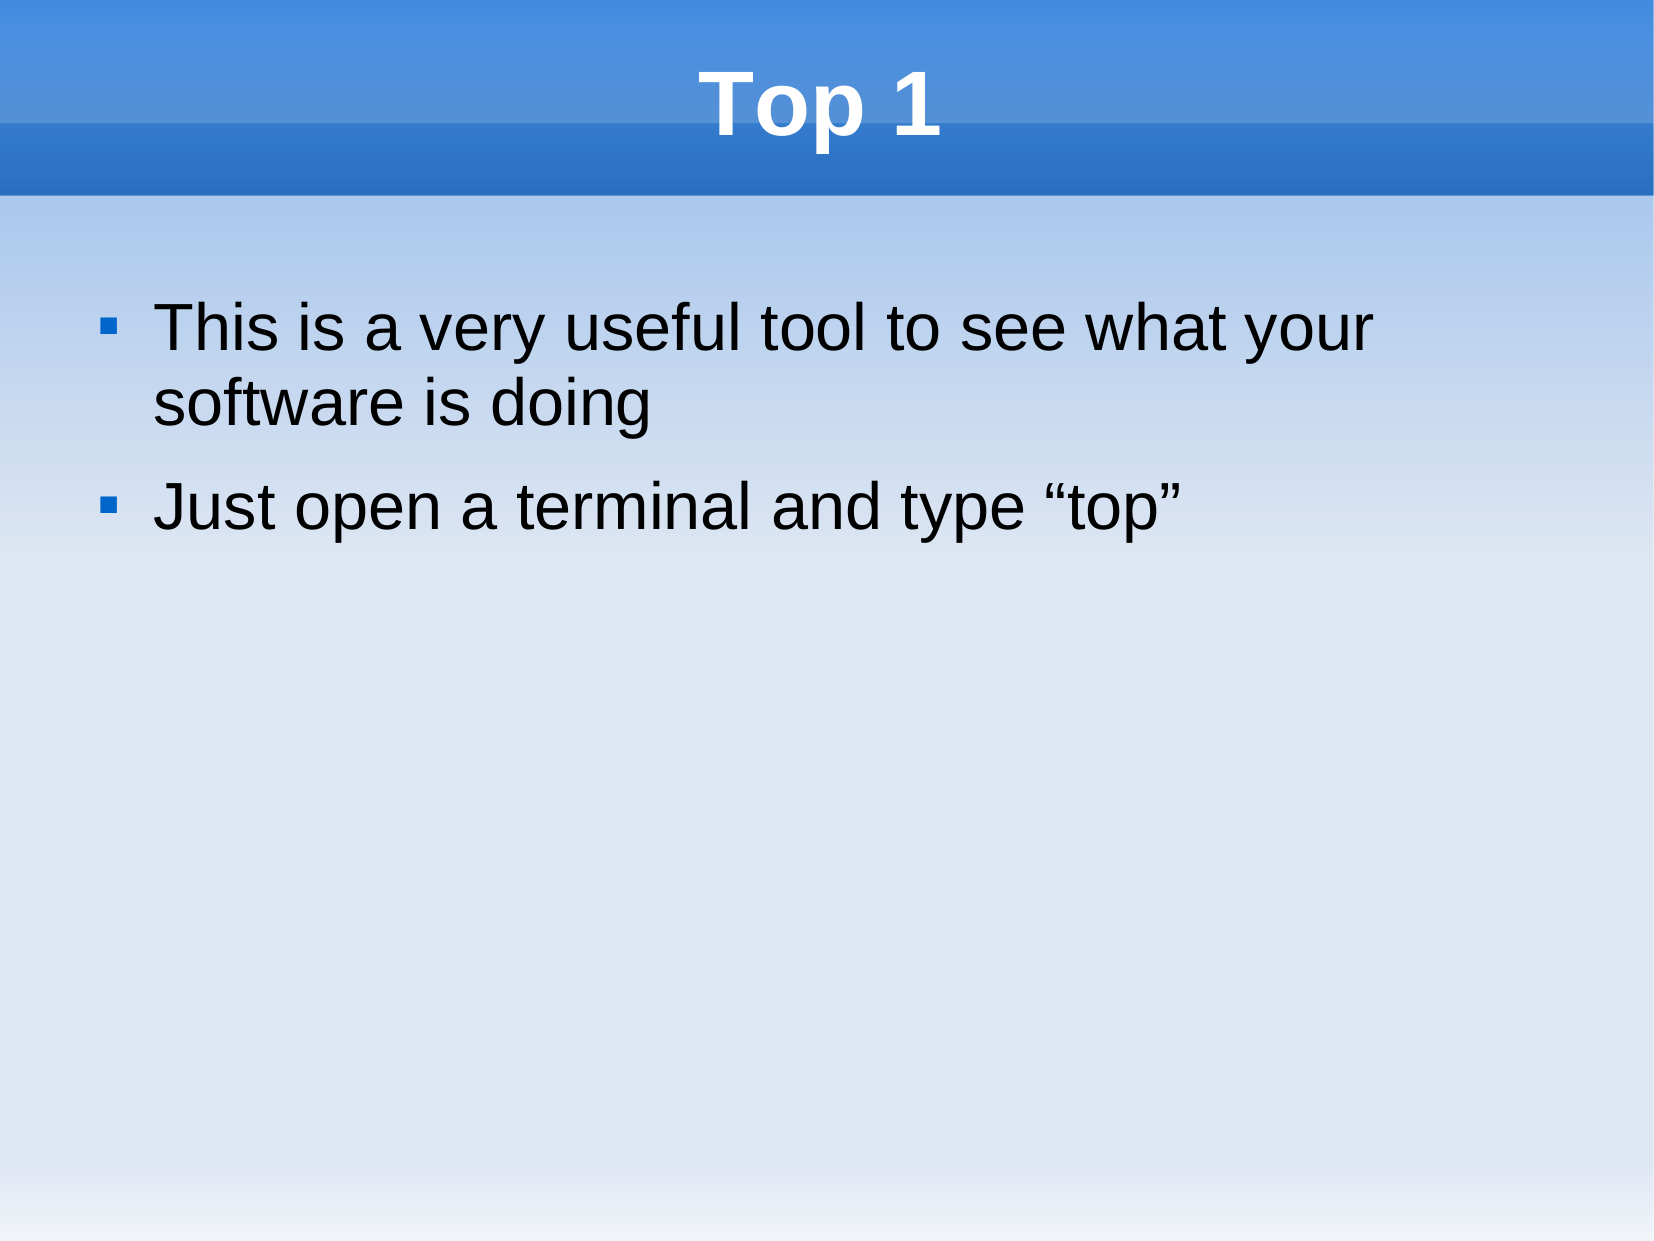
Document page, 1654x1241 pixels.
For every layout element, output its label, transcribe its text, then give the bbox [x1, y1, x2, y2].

picture [0, 0, 1654, 1241]
title Top 1 [76, 0, 1565, 208]
list This is a very useful tool to see what your software is doing Just open a terminal and type “top” [82, 290, 1571, 1109]
